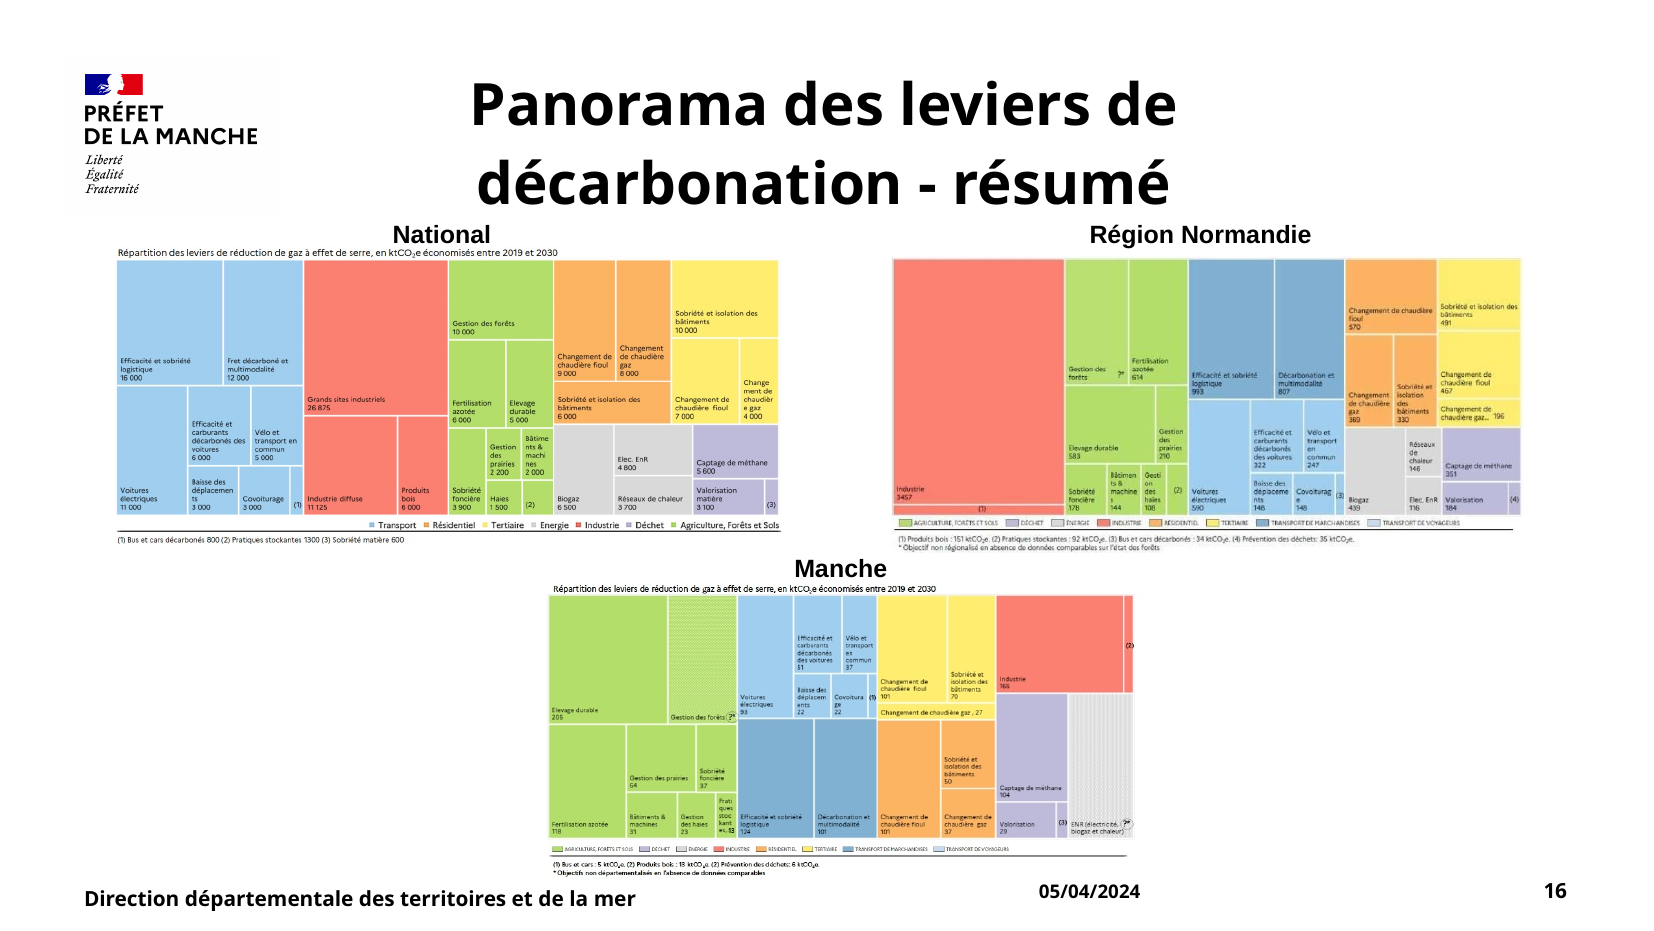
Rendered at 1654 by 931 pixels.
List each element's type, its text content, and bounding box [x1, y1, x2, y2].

picture [891, 256, 1524, 553]
picture [543, 584, 1144, 880]
title Panorama des leviers de décarbonation - résumé [79, 64, 1568, 221]
text_box National [377, 213, 733, 257]
text_box Région Normandie [1074, 213, 1430, 257]
text_box Manche [779, 547, 1134, 591]
picture [115, 247, 781, 544]
picture [64, 53, 278, 214]
